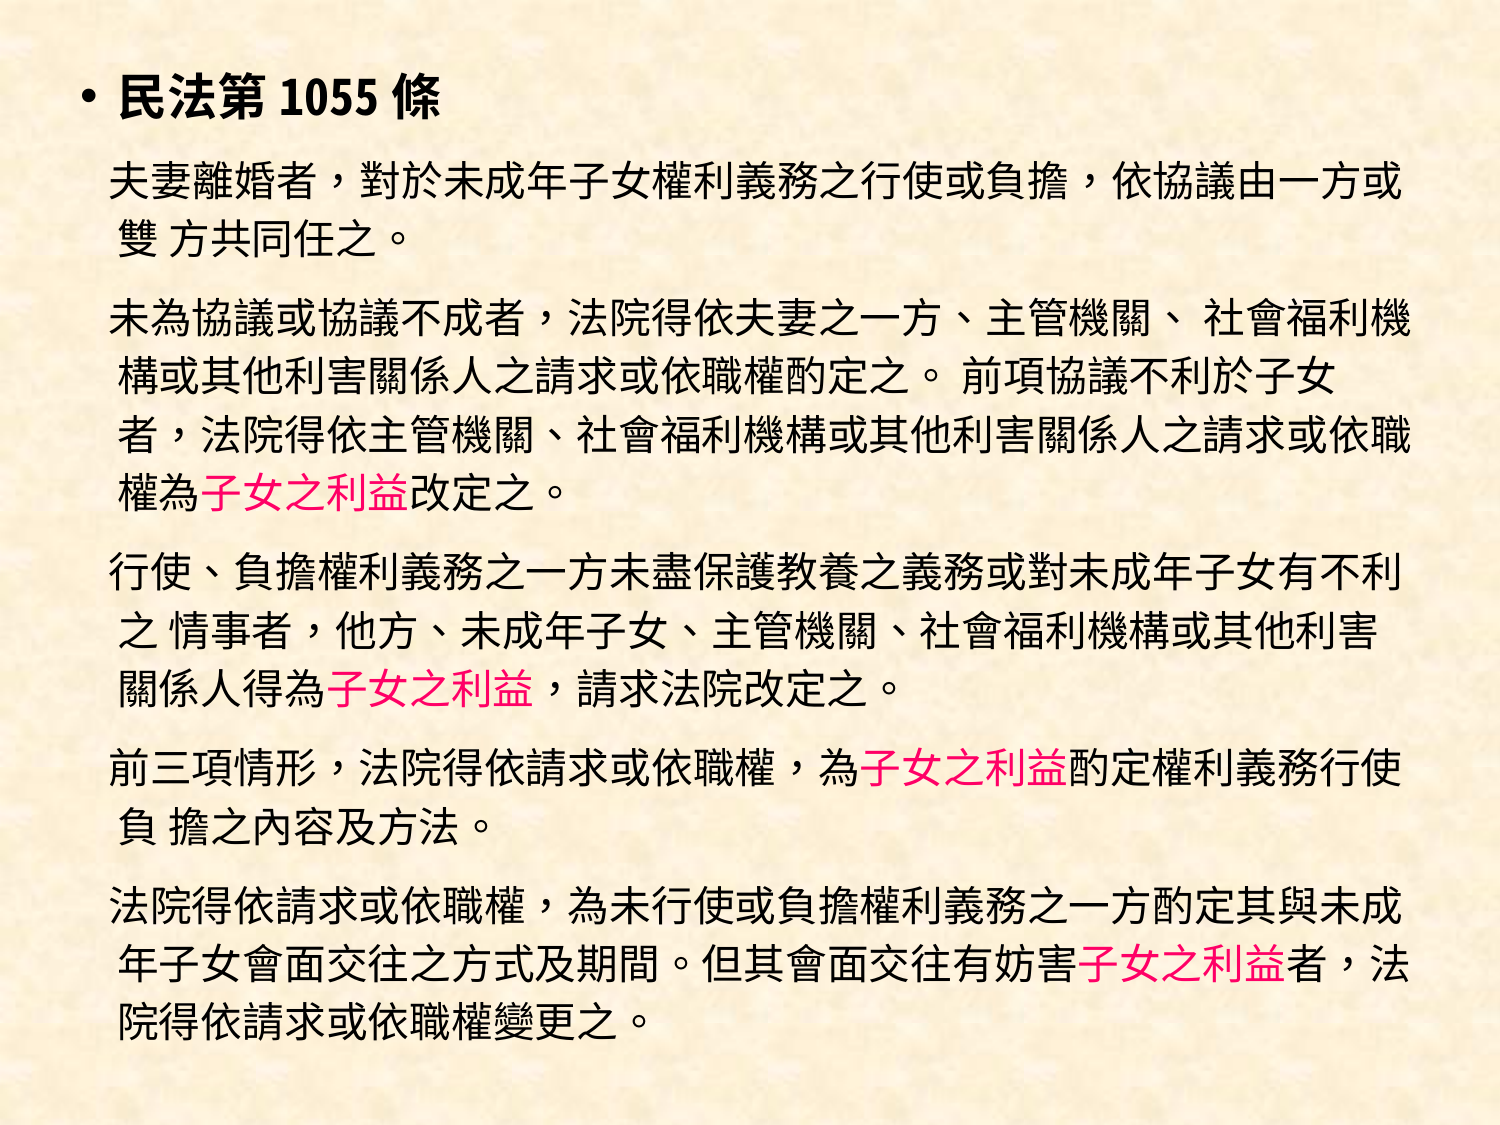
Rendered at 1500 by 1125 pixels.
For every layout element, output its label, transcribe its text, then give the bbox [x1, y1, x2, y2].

list 民法第1055條 夫妻離婚者，對於未成年子女權利義務之行使或負擔，依協議由一方或雙 方共同任之。 未為協議或協議不成者，法院得依夫妻之一方、主管機關、 社會福利機構或其他利害關係人之請求或依職權酌定之。 前項協議不利於子女者，法院得依主管機關、社會福利機構或其他利害關係人之請求或依職權為子女之利益改定之。 行使、負擔權利義務之一方未盡保護教養之義務或對未成年子女有不利之 情事者，他方、未成年子女、主管機關、社會福利機構或其他利害關係人得為子女之利益，請求法院改定之。 前三項情形，法院得依請求或依職權，為子女之利益酌定權利義務行使負 擔之內容及方法。 法院得依請求或依職權，為未行使或負擔權利義務之一方酌定其與未成年子女會面交往之方式及期間。但其會面交往有妨害子女之利益者，法院得依請求或依職權變更之。 [64, 54, 1432, 1125]
picture [0, 0, 1500, 1125]
